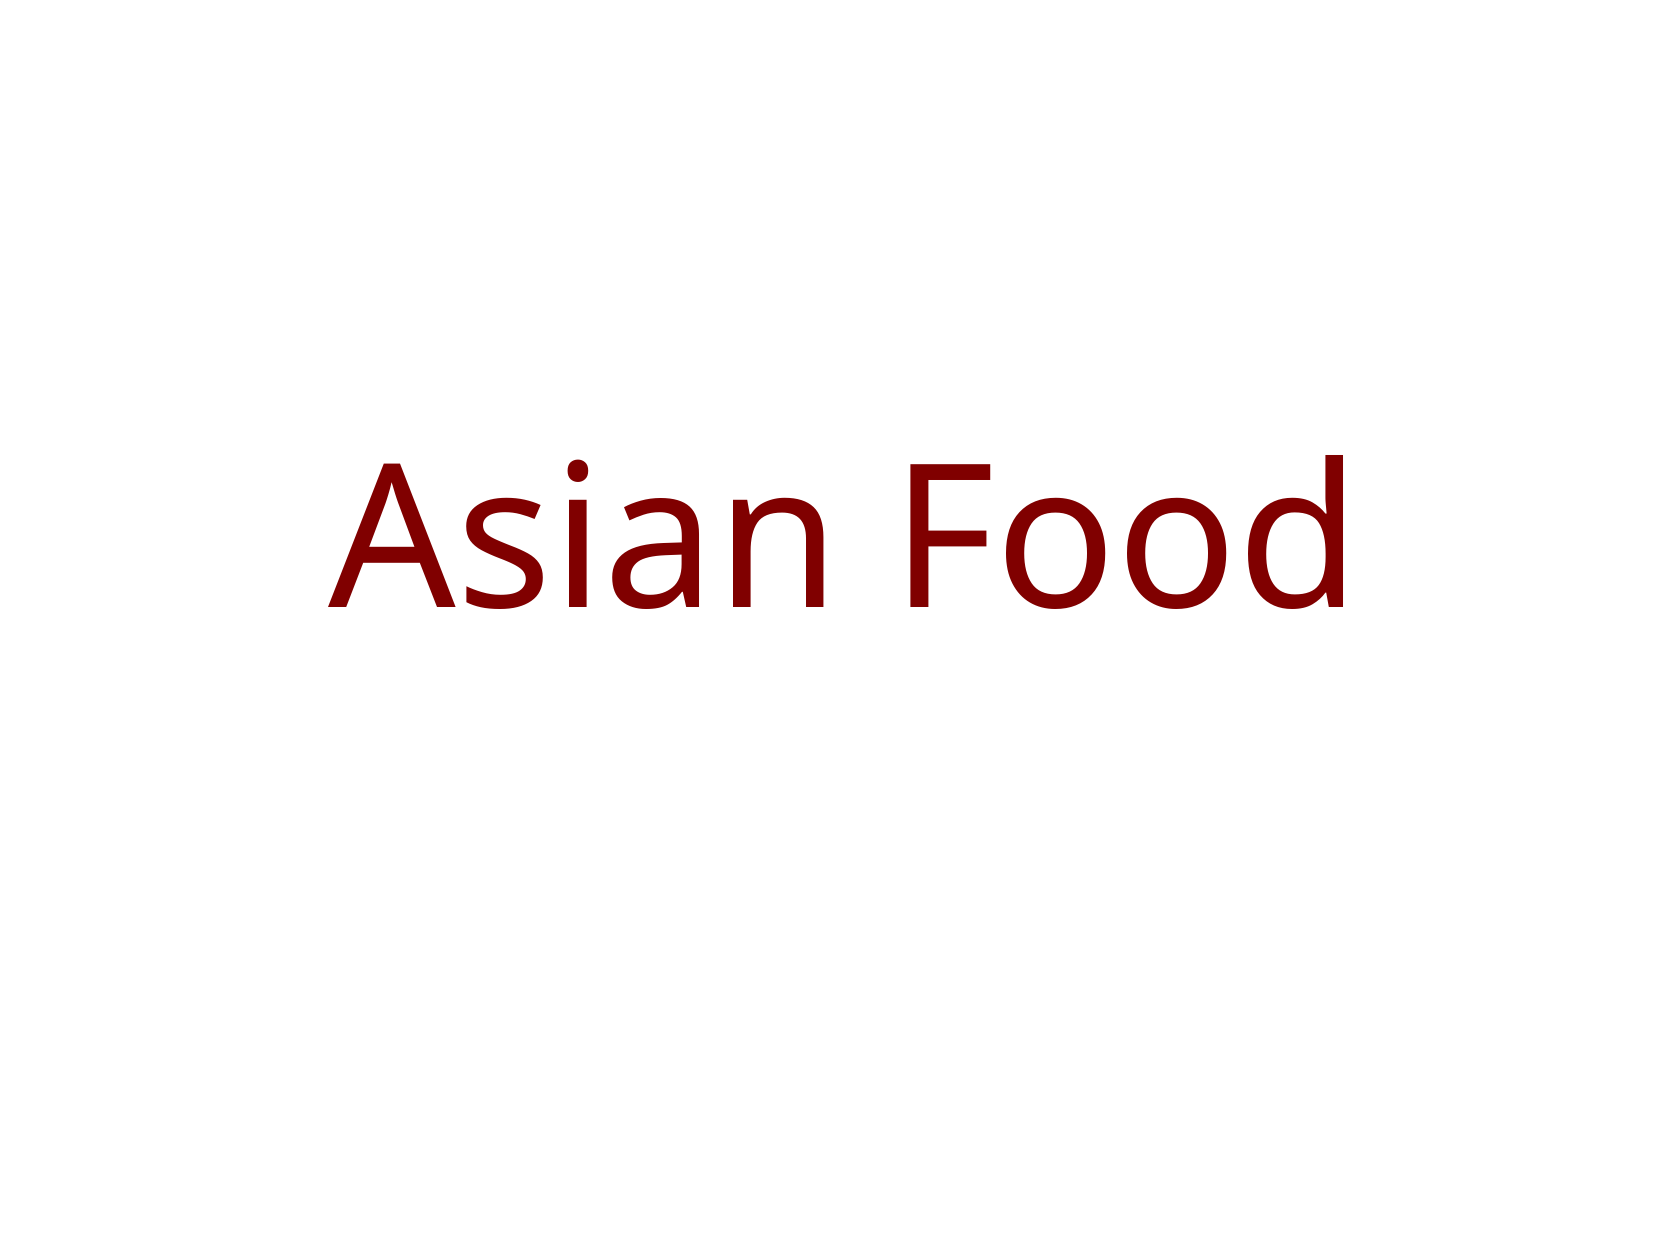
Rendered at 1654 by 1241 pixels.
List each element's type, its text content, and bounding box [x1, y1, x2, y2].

subtitle Asian Food [82, 49, 1571, 1010]
